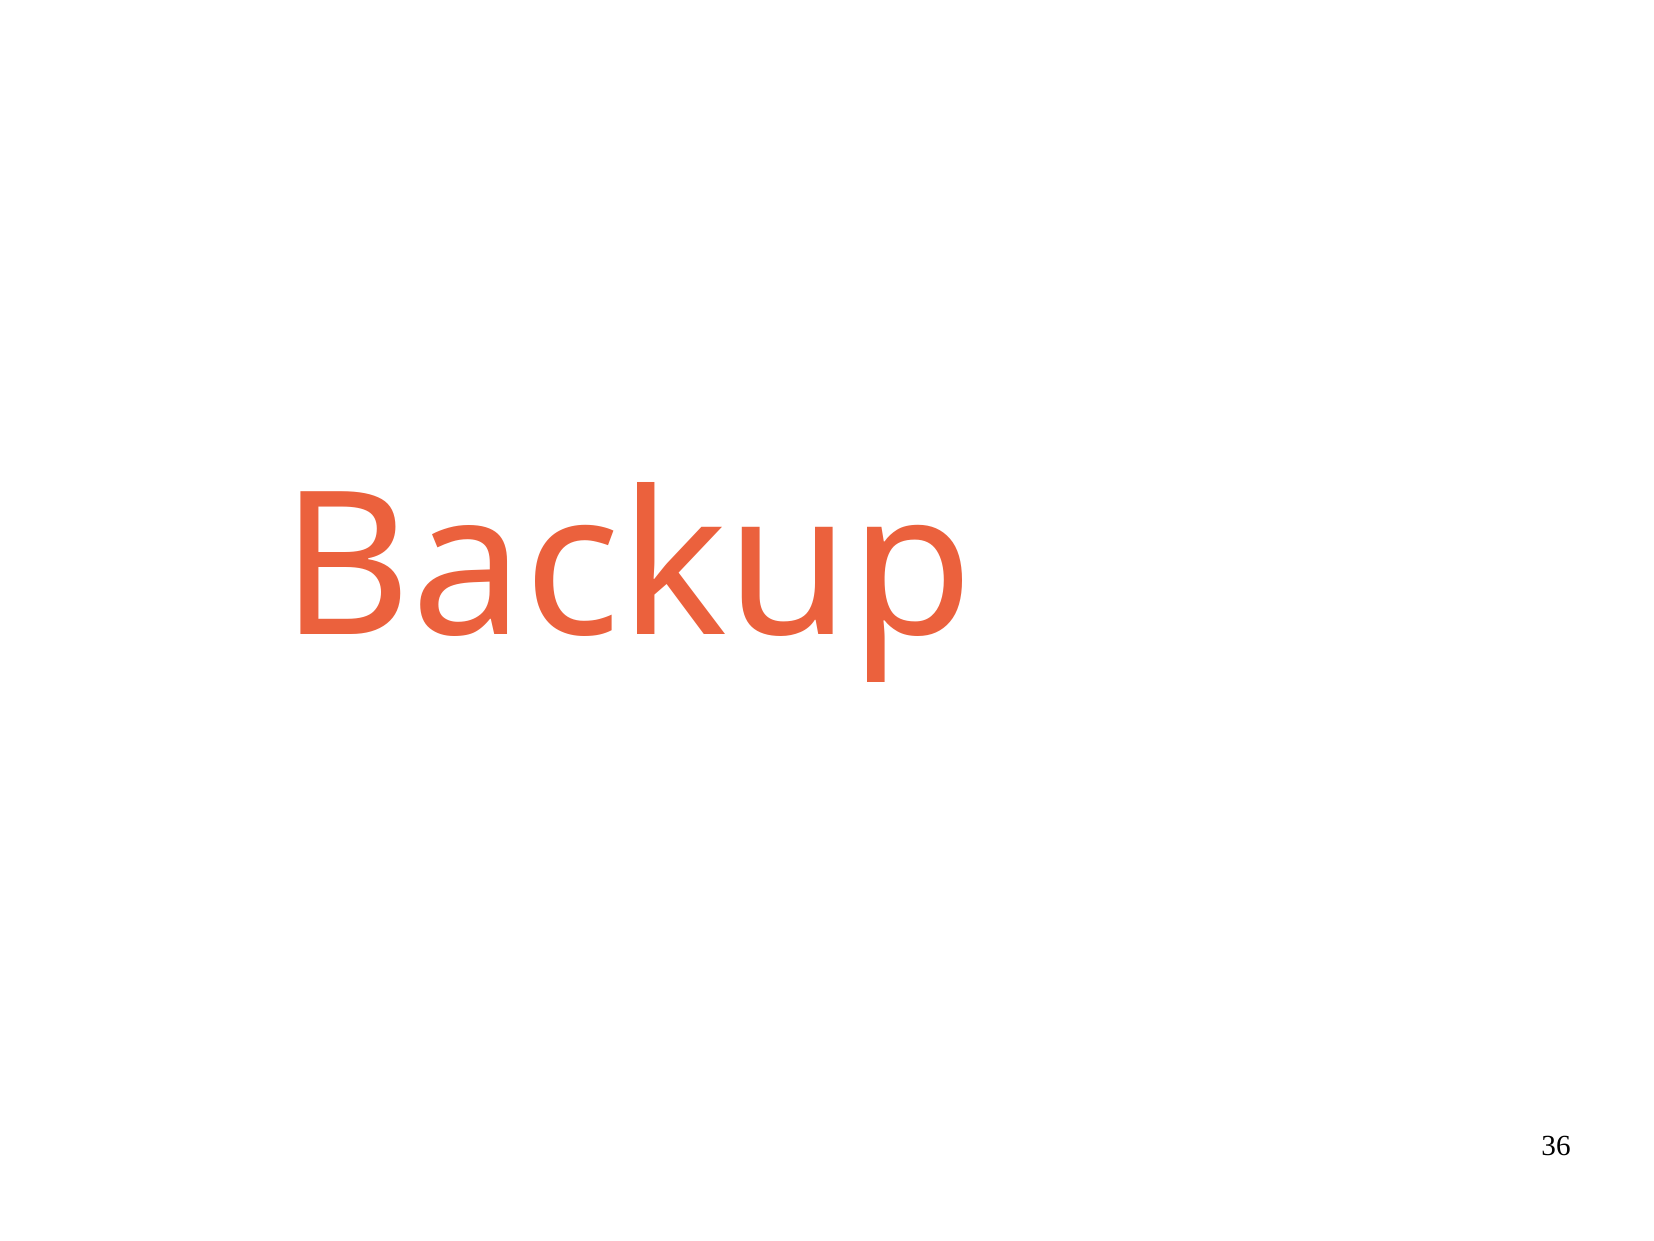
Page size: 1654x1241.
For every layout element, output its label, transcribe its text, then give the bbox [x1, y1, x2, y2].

text_box Backup [59, 413, 1595, 728]
